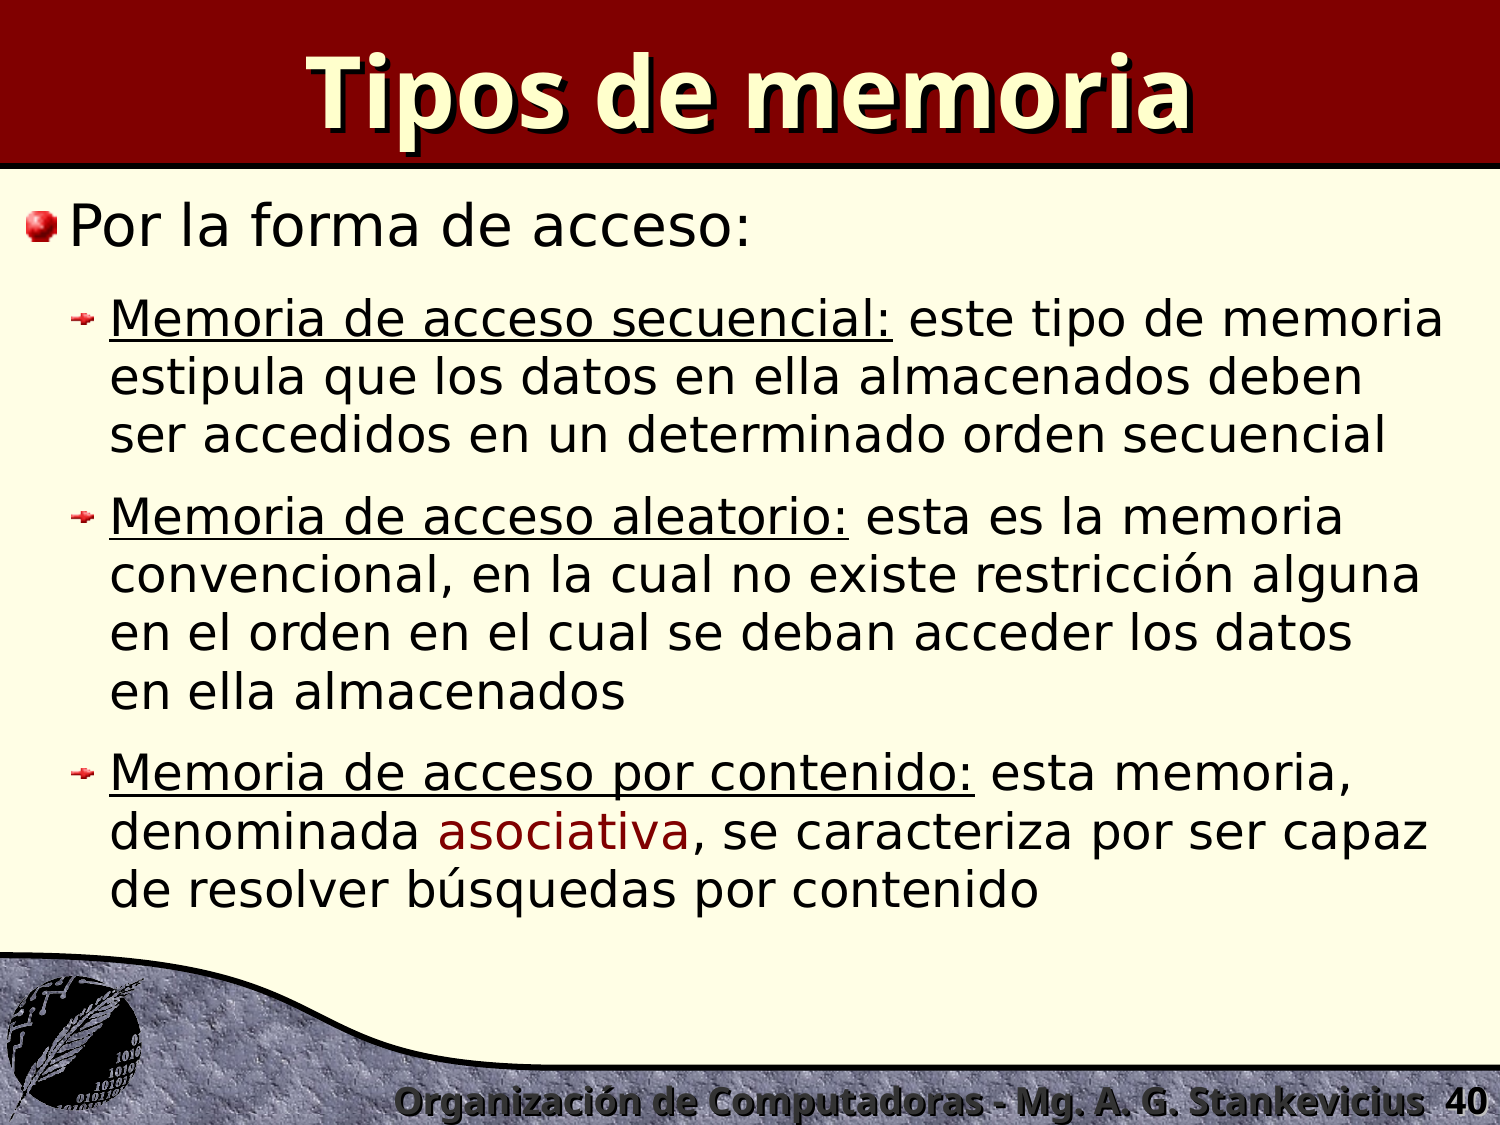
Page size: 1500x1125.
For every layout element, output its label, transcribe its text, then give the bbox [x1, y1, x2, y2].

picture [0, 959, 1500, 1125]
title Tipos de memoria [15, 5, 1485, 160]
picture [448, 1100, 455, 1110]
list Por la forma de acceso: Memoria de acceso secuencial: este tipo de memoria estipula que los datos en ella almacenados deben ser accedidos en un determinado orden secuencial Memoria de acceso aleatorio: esta es la memoria convencional, en la cual no existe restricción alguna en el orden en el cual se deban acceder los datos en ella almacenados Memoria de acceso por contenido: esta memoria, denominada asociativa, se caracteriza por ser capaz de resolver búsquedas por contenido [11, 192, 1486, 935]
picture [802, 1100, 806, 1110]
picture [1058, 1100, 1065, 1110]
